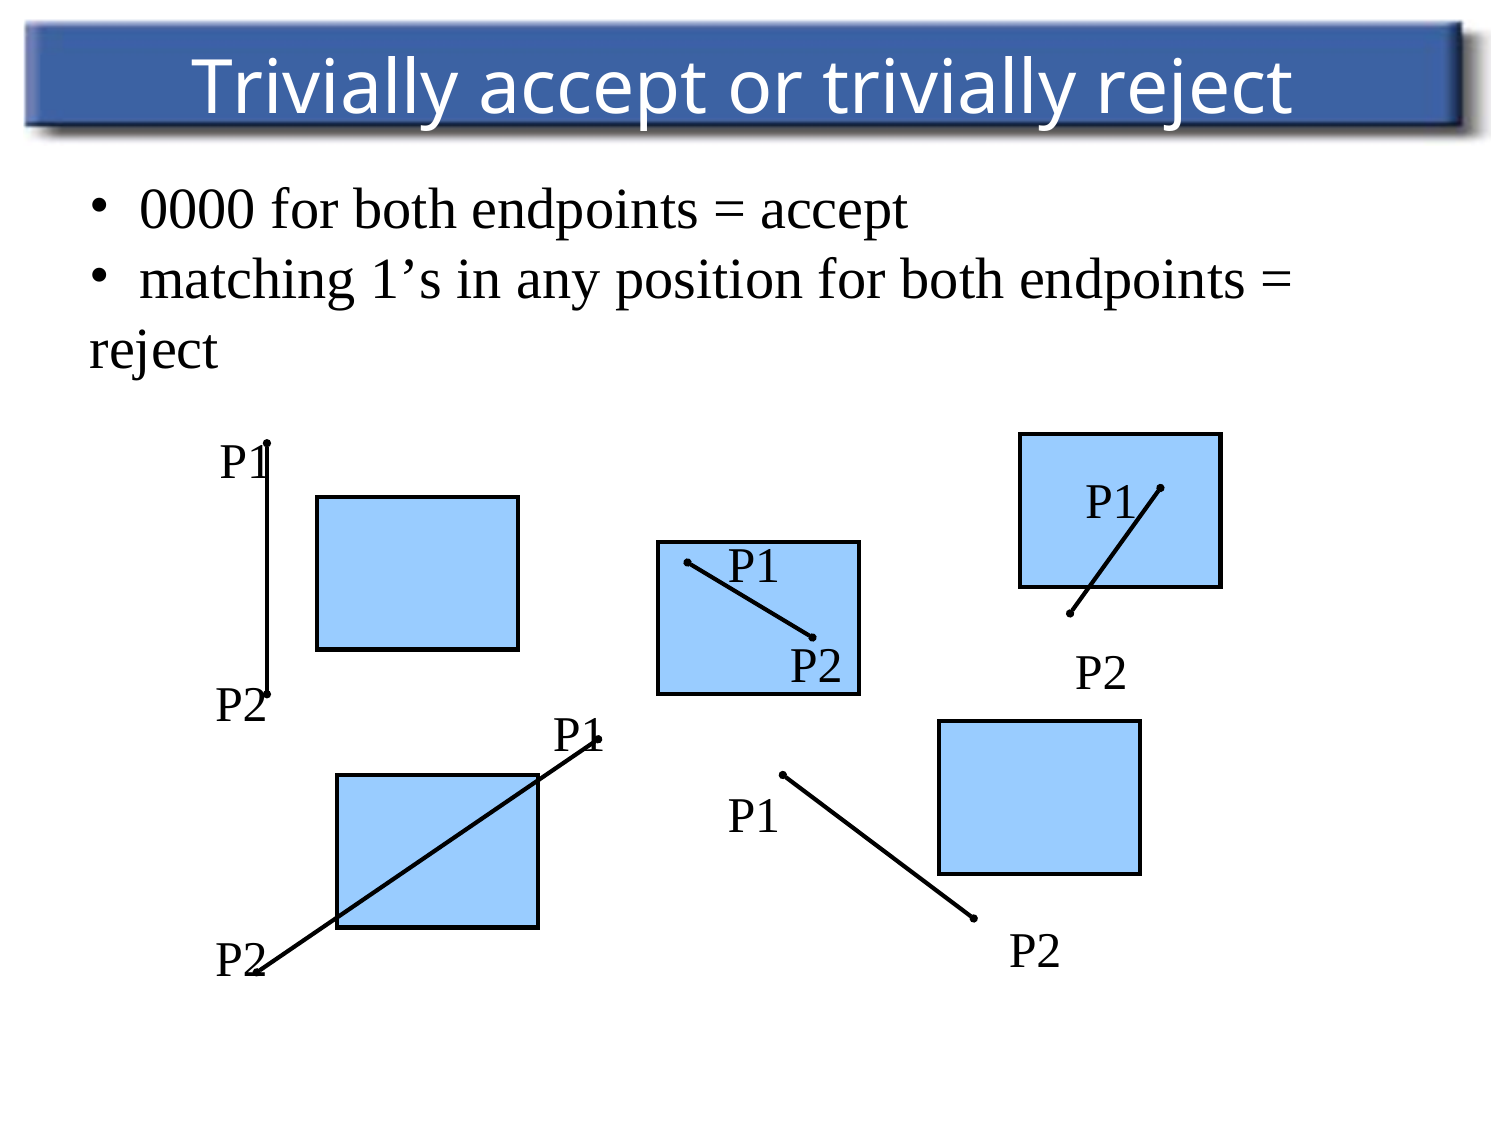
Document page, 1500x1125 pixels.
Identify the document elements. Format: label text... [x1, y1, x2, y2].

text_box Trivially accept or trivially reject [176, 30, 1366, 137]
text_box [336, 784, 538, 928]
text_box P2 [994, 909, 1077, 986]
text_box P2 [200, 663, 283, 739]
text_box [939, 721, 1141, 874]
text_box P1 [1070, 461, 1153, 537]
text_box [658, 541, 784, 695]
text_box P1 [538, 694, 621, 770]
text_box P1 [712, 524, 796, 601]
text_box [316, 497, 518, 650]
text_box P2 [775, 624, 858, 701]
text_box P2 [1060, 631, 1143, 707]
text_box P1 [712, 774, 796, 851]
text_box [758, 541, 860, 695]
text_box P2 [200, 918, 283, 994]
text_box P1 [204, 421, 288, 497]
text_box 0000 for both endpoints = accept matching 1’s in any position for both endpoints = reject [0, 162, 1452, 388]
picture [23, 18, 1491, 146]
text_box [336, 774, 538, 915]
text_box [1019, 434, 1221, 587]
